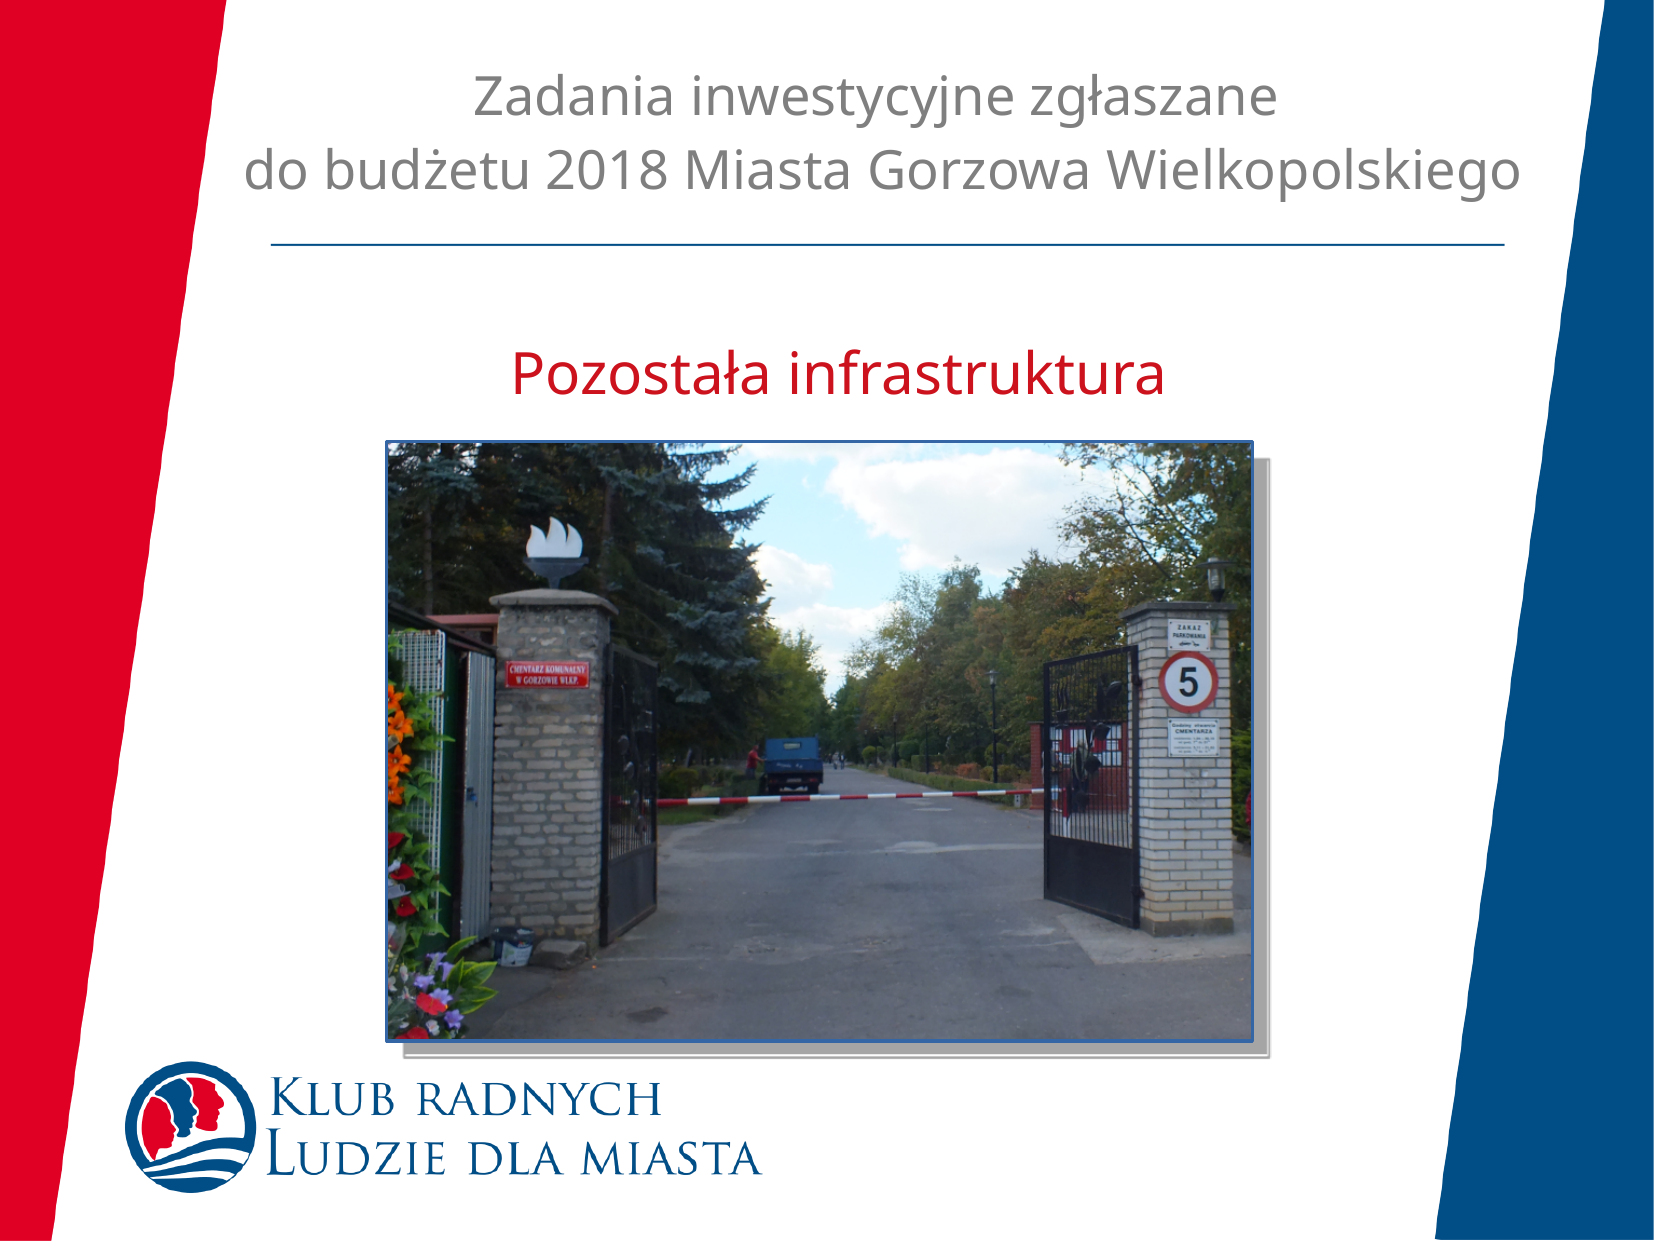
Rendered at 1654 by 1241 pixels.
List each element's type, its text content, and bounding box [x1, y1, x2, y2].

picture [0, 0, 1654, 1241]
title Zadania inwestycyjne zgłaszane do budżetu 2018 Miasta Gorzowa Wielkopolskiego [155, 47, 1597, 216]
text_box Pozostała infrastruktura [342, 318, 1335, 426]
